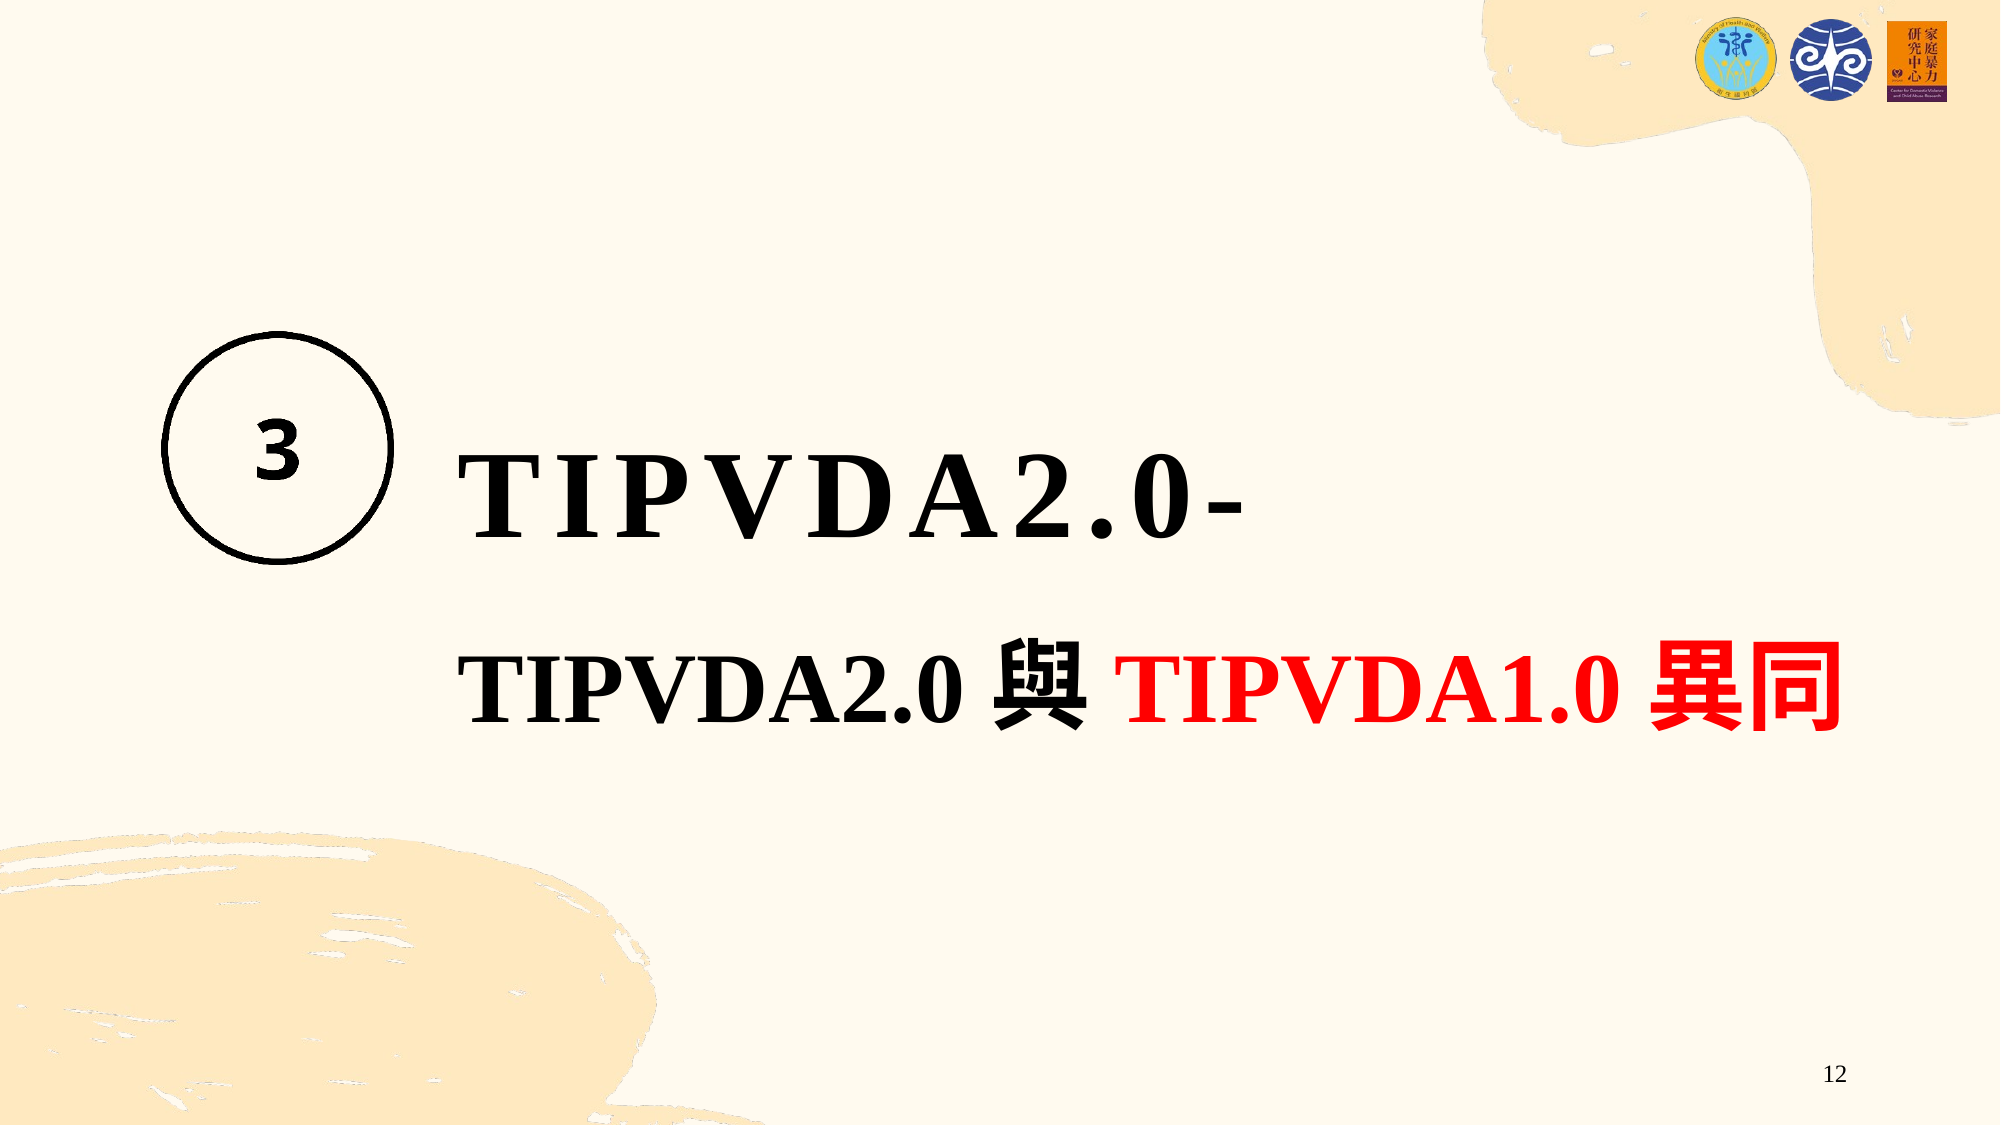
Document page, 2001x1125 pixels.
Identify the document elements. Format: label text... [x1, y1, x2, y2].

title TIPVDA2.0- TIPVDA2.0與TIPVDA1.0異同 [442, 457, 2000, 622]
picture [1421, 0, 2001, 558]
picture [0, 790, 998, 1125]
picture [161, 331, 394, 565]
